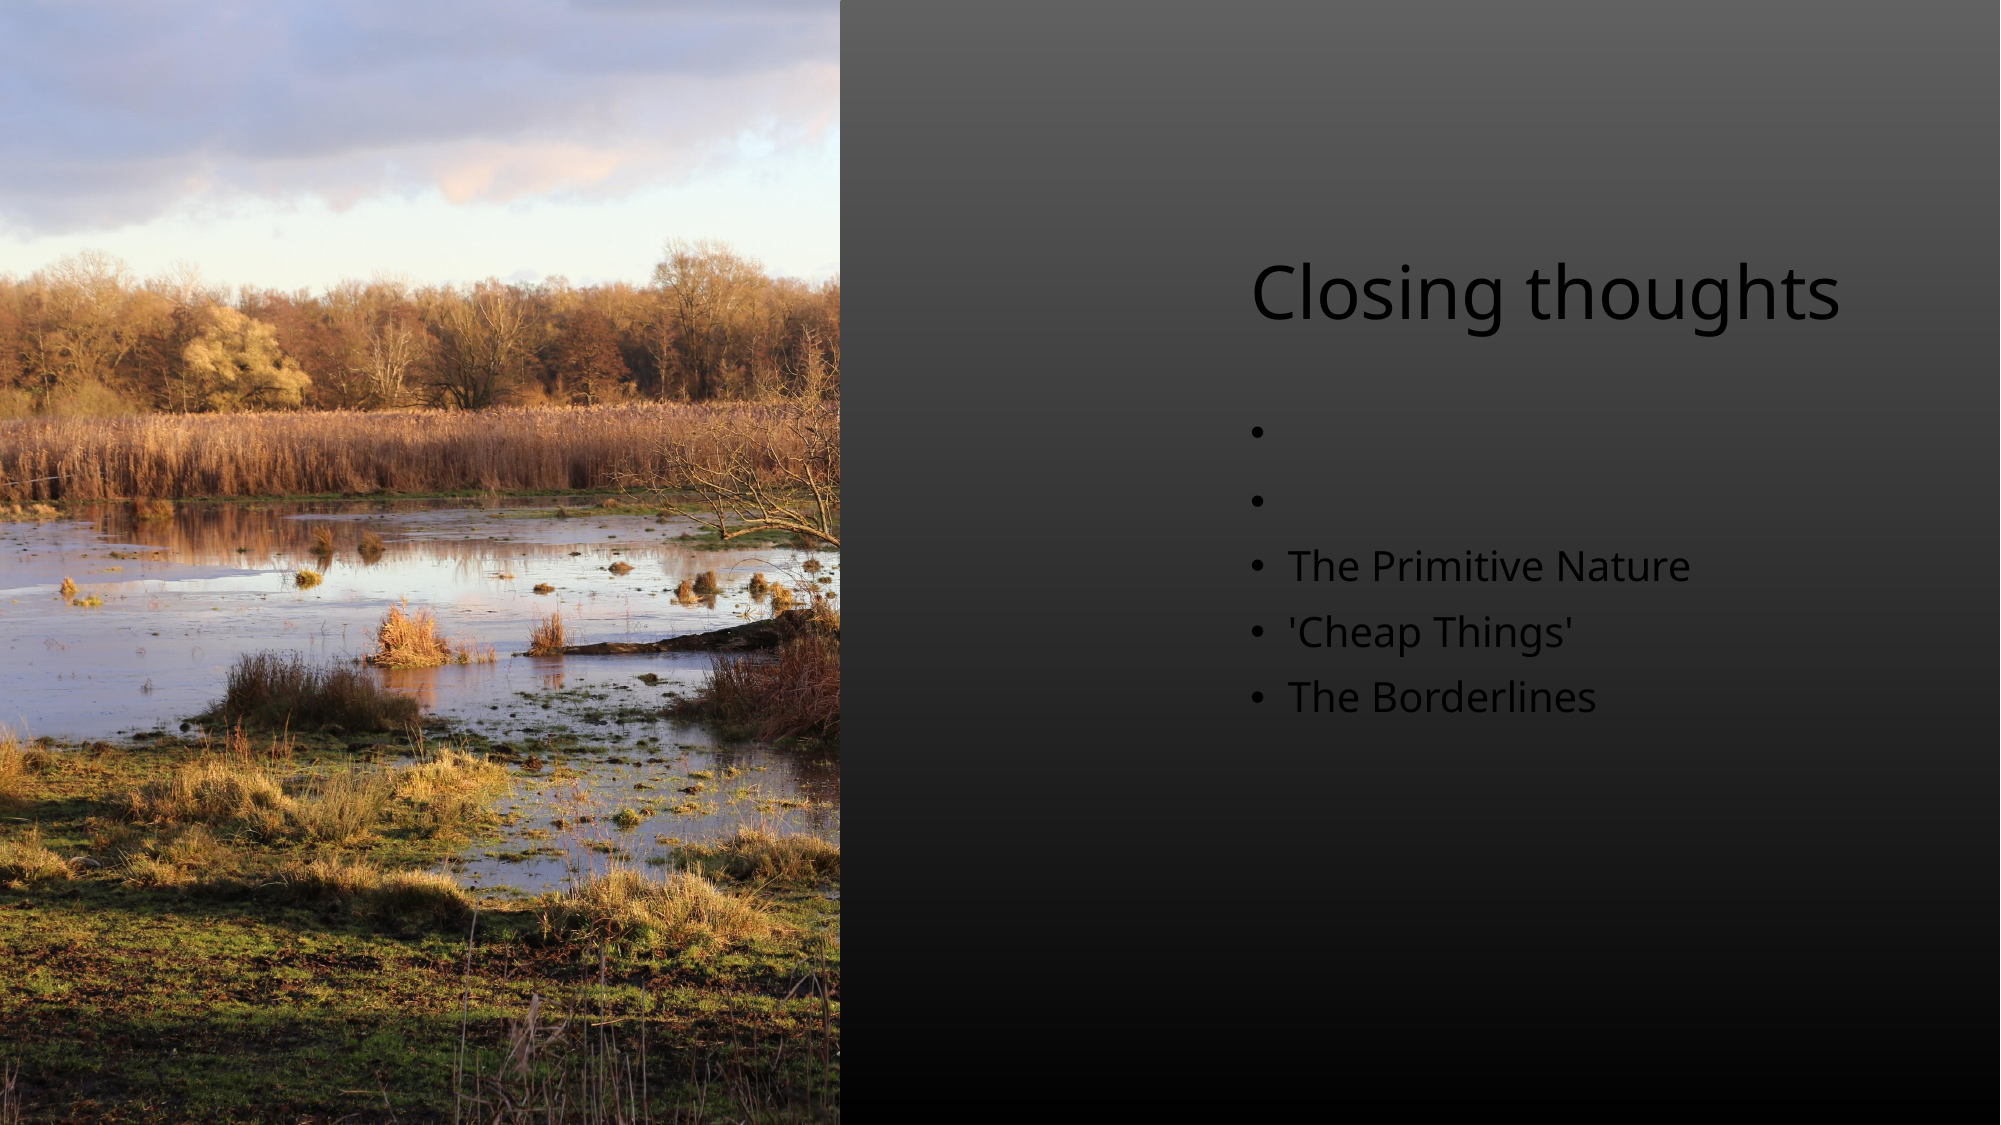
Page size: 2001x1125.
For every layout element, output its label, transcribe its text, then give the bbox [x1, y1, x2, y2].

text_box [841, 0, 2000, 1125]
title Closing thoughts [1235, 59, 1863, 372]
picture [0, 0, 841, 1125]
list The Primitive Nature 'Cheap Things' The Borderlines [1235, 399, 1863, 1014]
